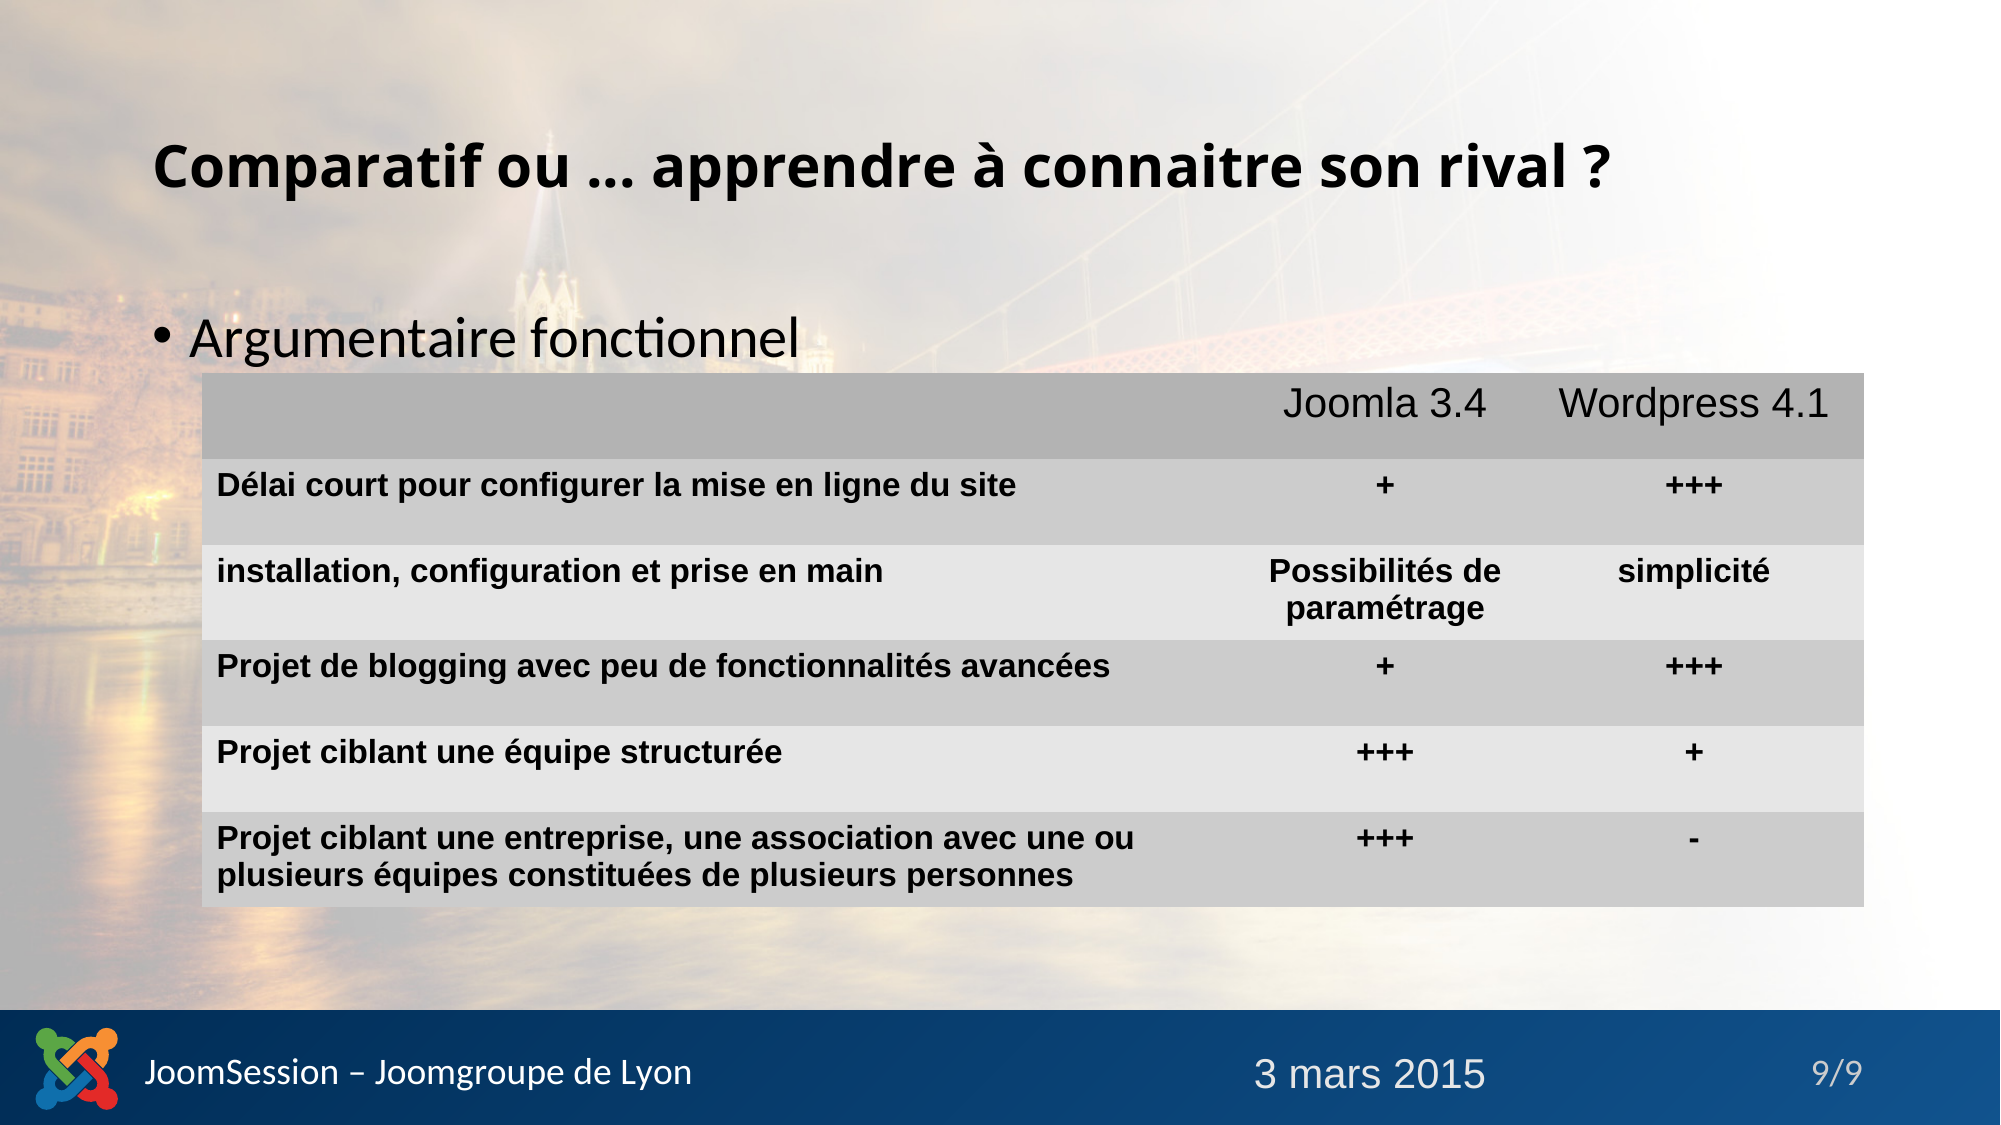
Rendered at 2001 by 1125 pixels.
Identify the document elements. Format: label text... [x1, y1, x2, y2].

table_cell +++ [1246, 726, 1524, 812]
table_cell +++ [1246, 812, 1524, 907]
table_header Wordpress 4.1 [1524, 373, 1864, 459]
table_cell Délai court pour configurer la mise en ligne du site [202, 459, 1246, 545]
table_cell Projet ciblant une entreprise, une association avec une ou plusieurs équipes constituées de plusieurs personnes [202, 812, 1246, 907]
title Comparatif ou ... apprendre à connaitre son rival ? [137, 59, 1863, 278]
table_cell +++ [1524, 640, 1864, 726]
table_cell simplicité [1524, 545, 1864, 640]
table_cell Projet de blogging avec peu de fonctionnalités avancées [202, 640, 1246, 726]
picture [0, 0, 2001, 1125]
table_cell + [1246, 459, 1524, 545]
table_cell - [1524, 812, 1864, 907]
table_cell installation, configuration et prise en main [202, 545, 1246, 640]
table_cell + [1246, 640, 1524, 726]
table_header Joomla 3.4 [1246, 373, 1524, 459]
list Argumentaire fonctionnel [137, 299, 1863, 952]
table_cell Possibilités de paramétrage [1246, 545, 1524, 640]
table_cell +++ [1524, 459, 1864, 545]
table_cell + [1524, 726, 1864, 812]
table_header [202, 373, 1246, 459]
table_cell Projet ciblant une équipe structurée [202, 726, 1246, 812]
